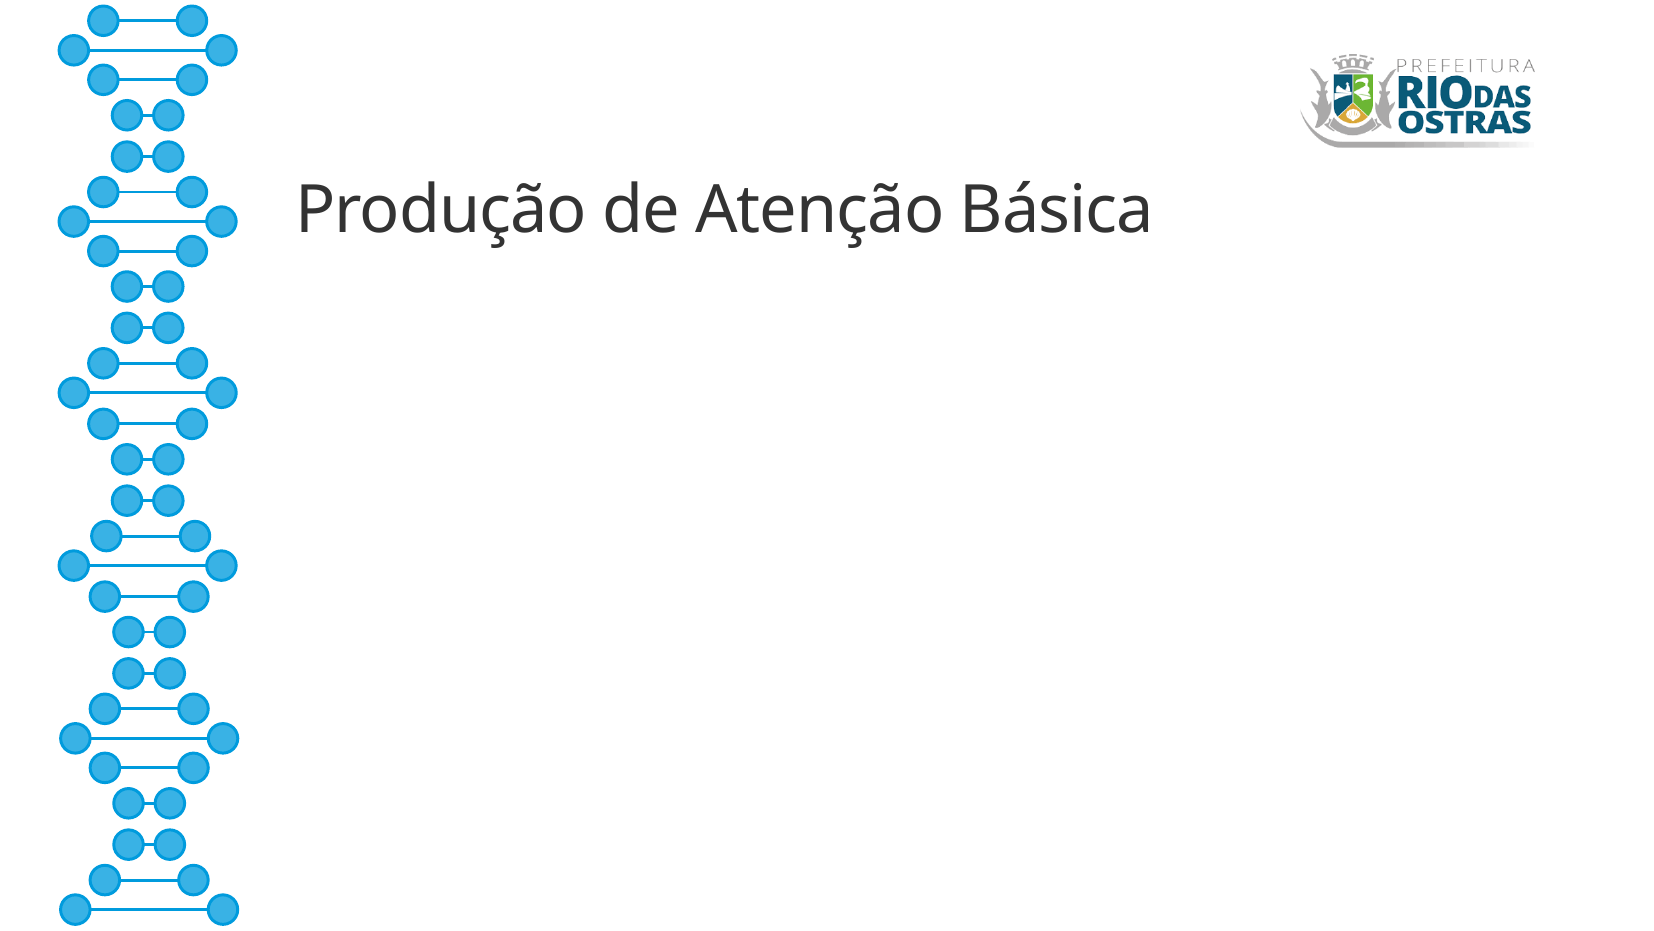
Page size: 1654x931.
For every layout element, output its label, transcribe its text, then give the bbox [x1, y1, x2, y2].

picture [1299, 54, 1536, 148]
title Produção de Atenção Básica [295, 118, 1270, 249]
